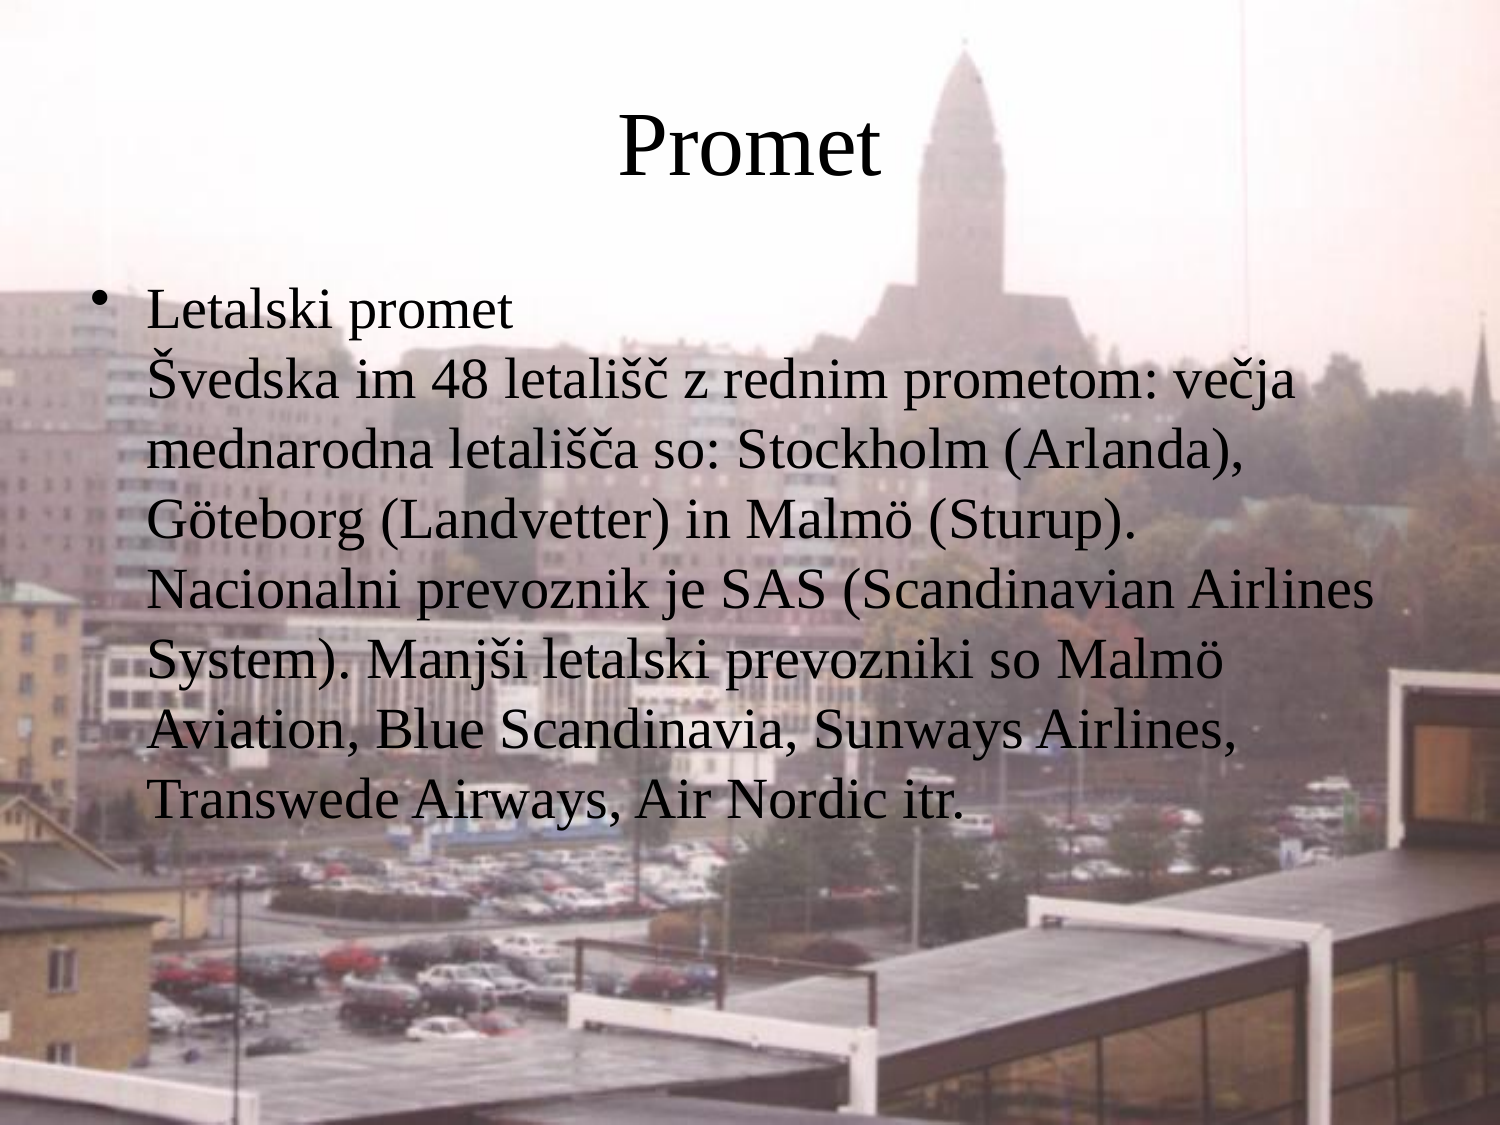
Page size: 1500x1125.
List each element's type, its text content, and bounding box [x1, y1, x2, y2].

picture [0, 0, 1500, 1125]
list Letalski promet Švedska im 48 letališč z rednim prometom: večja mednarodna letališča so: Stockholm (Arlanda), Göteborg (Landvetter) in Malmö (Sturup). Nacionalni prevoznik je SAS (Scandinavian Airlines System). Manjši letalski prevozniki so Malmö Aviation, Blue Scandinavia, Sunways Airlines, Transwede Airways, Air Nordic itr. [75, 262, 1425, 1005]
title Promet [75, 45, 1425, 233]
